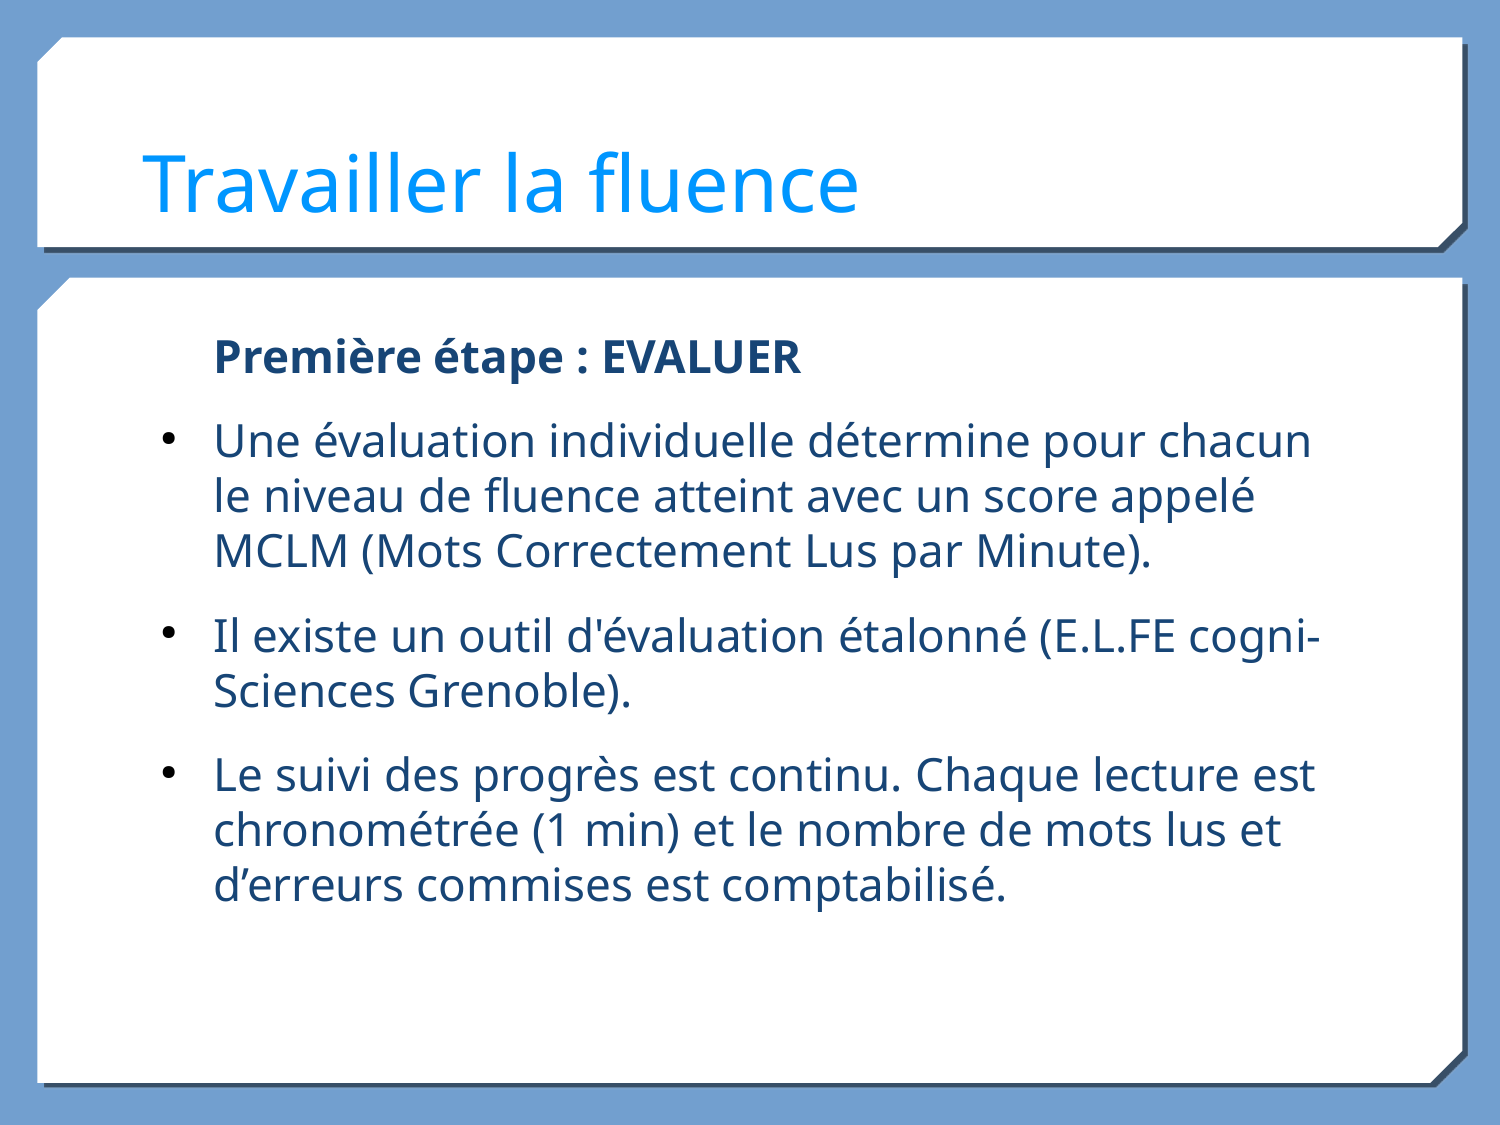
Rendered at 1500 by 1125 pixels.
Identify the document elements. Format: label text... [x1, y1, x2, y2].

list Première étape : EVALUER Une évaluation individuelle détermine pour chacun le niveau de fluence atteint avec un score appelé MCLM (Mots Correctement Lus par Minute). Il existe un outil d'évaluation étalonné (E.L.FE cogni-Sciences Grenoble). Le suivi des progrès est continu. Chaque lecture est chronométrée (1 min) et le nombre de mots lus et d’erreurs commises est comptabilisé. [127, 319, 1372, 978]
title Travailler la fluence [127, 48, 1372, 236]
